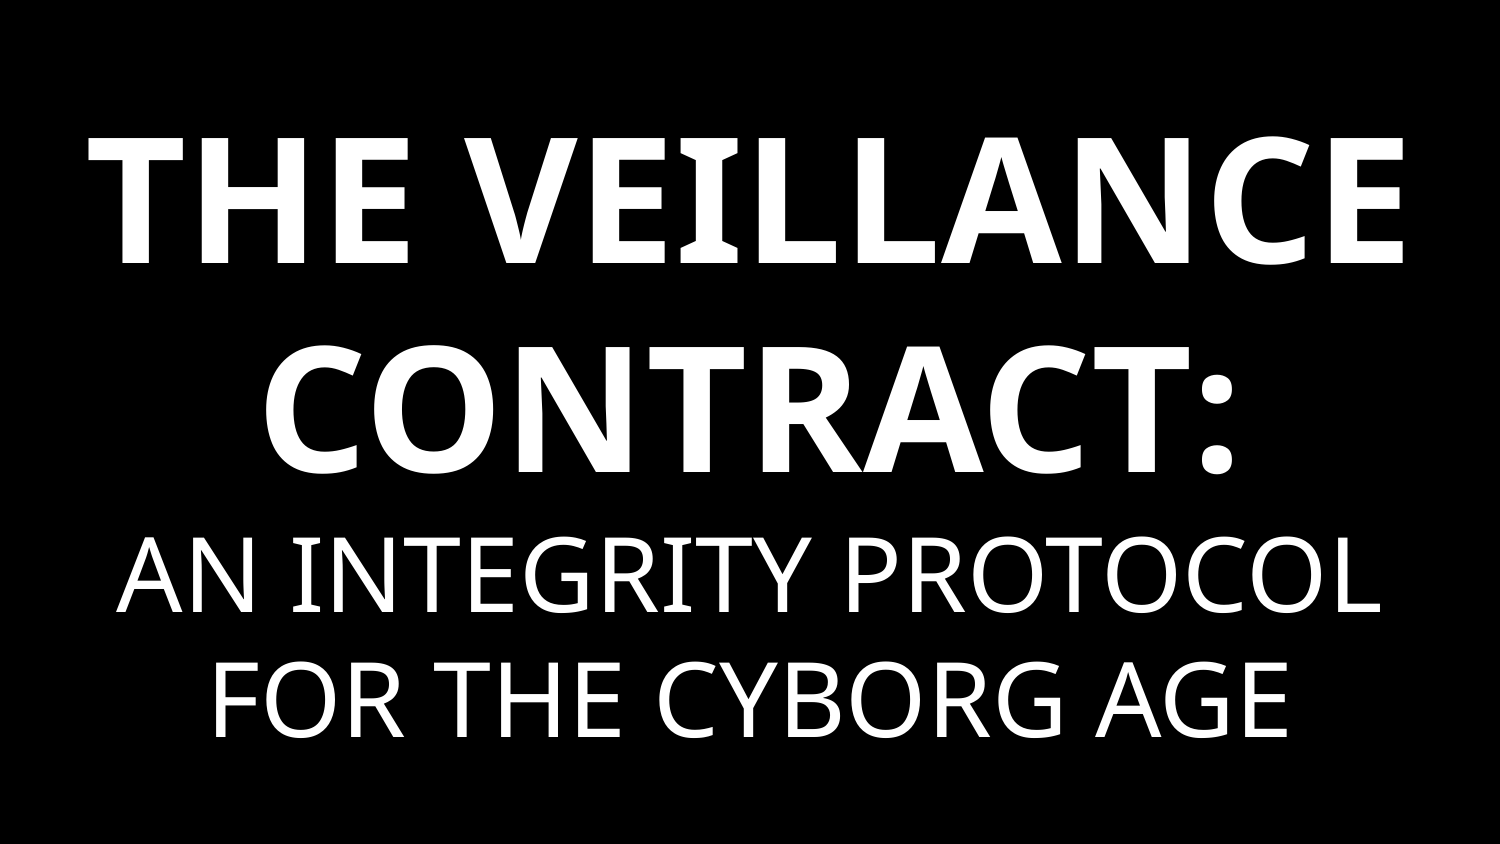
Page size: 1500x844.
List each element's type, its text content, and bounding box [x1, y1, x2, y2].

title THE VEILLANCE CONTRACT: AN INTEGRITY PROTOCOL FOR THE CYBORG AGE [0, 0, 1500, 844]
